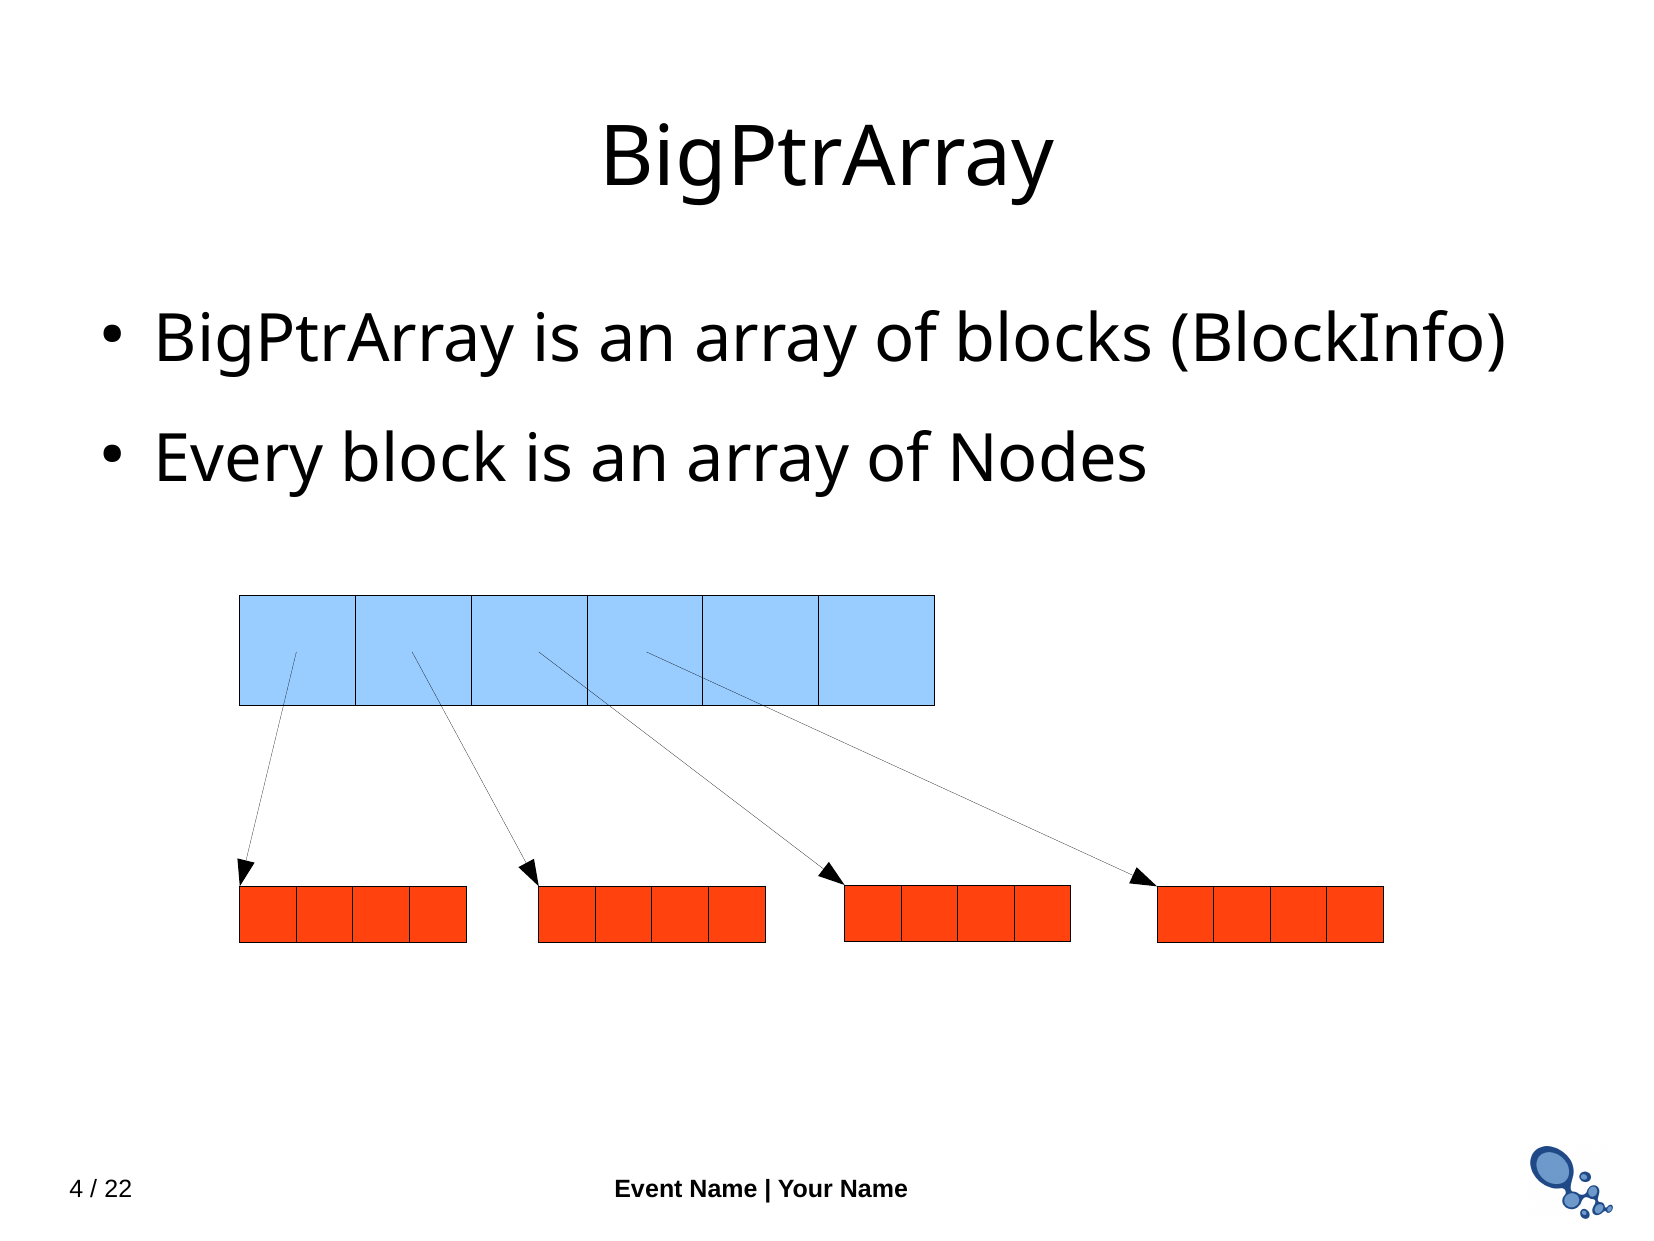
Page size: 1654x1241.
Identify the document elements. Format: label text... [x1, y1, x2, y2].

text_box [239, 886, 467, 943]
text_box [538, 886, 766, 943]
text_box [1157, 886, 1384, 943]
text_box [239, 595, 935, 706]
picture [1530, 1146, 1613, 1219]
text_box [844, 885, 1071, 942]
title BigPtrArray [82, 49, 1571, 257]
list BigPtrArray is an array of blocks (BlockInfo) Every block is an array of Nodes [82, 290, 1538, 1010]
